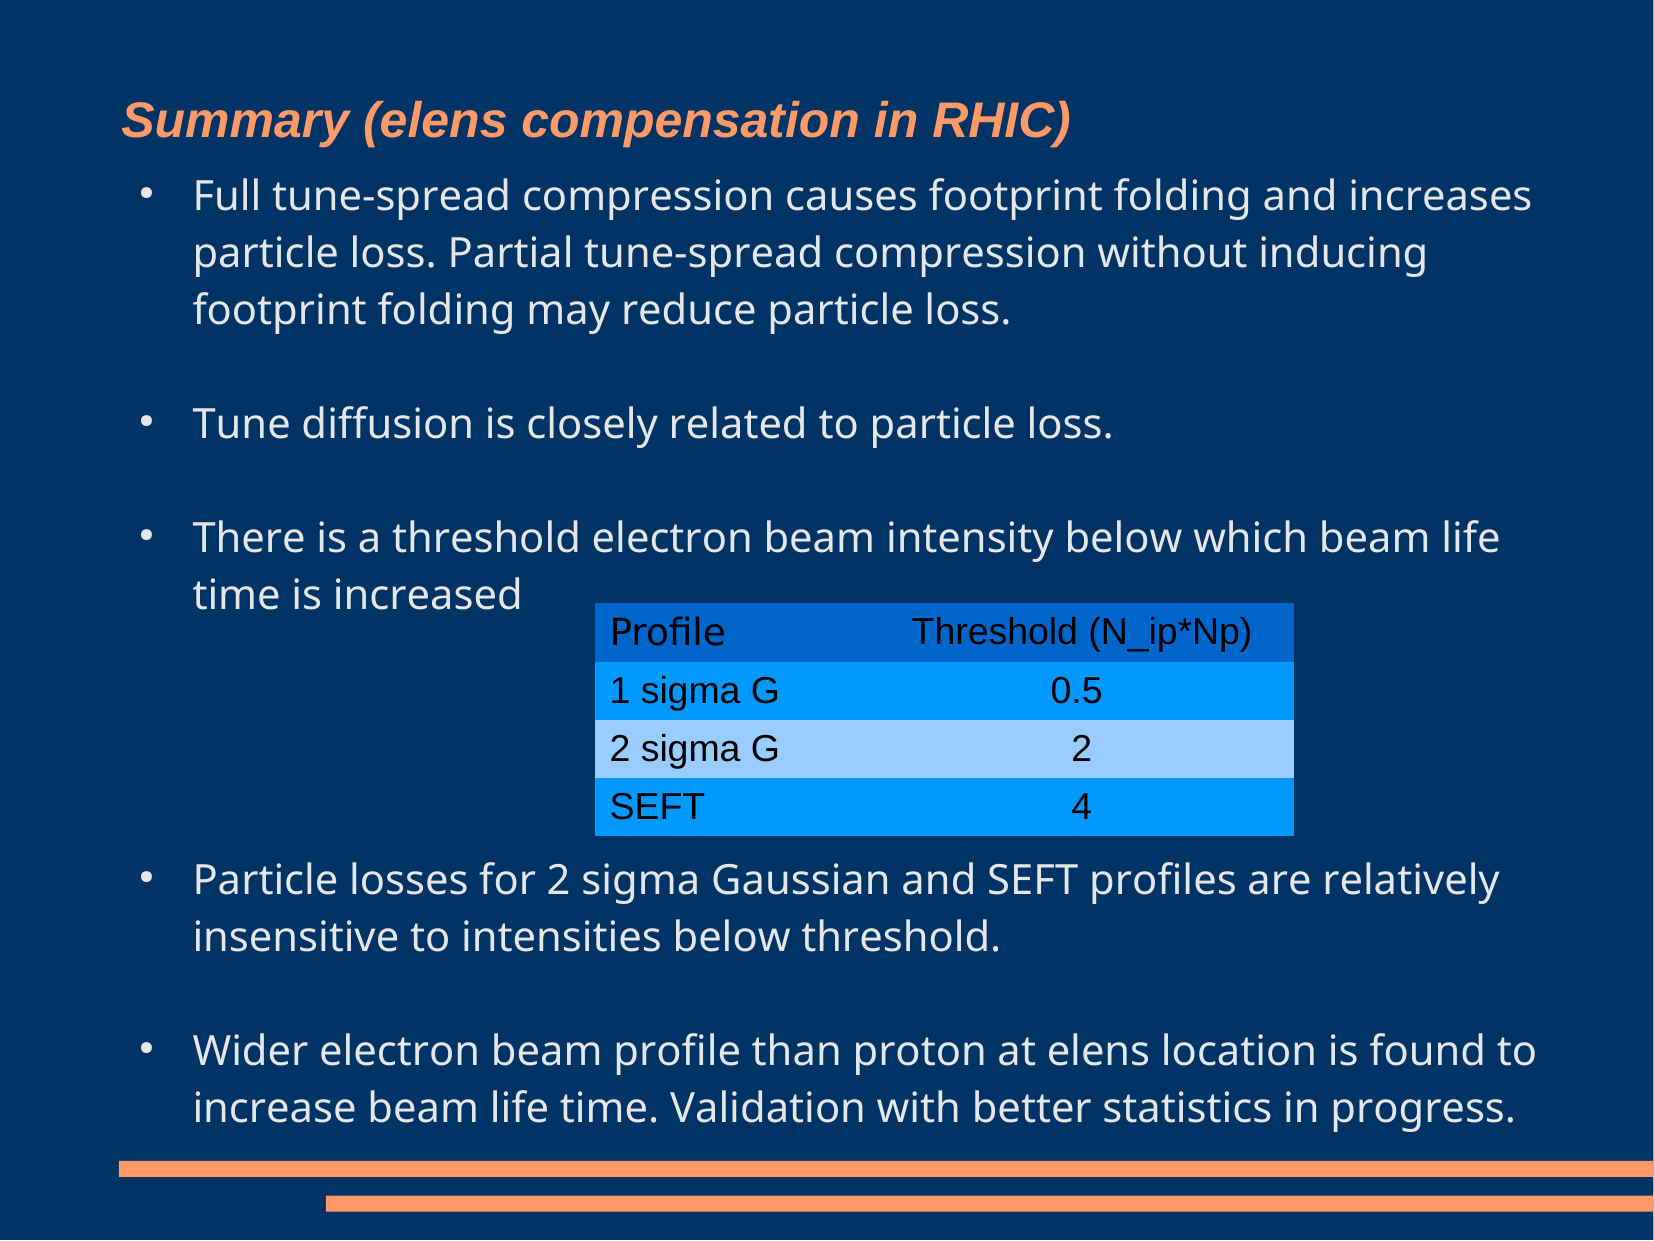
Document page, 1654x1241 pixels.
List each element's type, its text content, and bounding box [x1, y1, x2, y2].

table_cell 1 sigma G [595, 662, 870, 720]
table_cell SEFT [595, 778, 870, 836]
table_cell 0.5 [870, 662, 1294, 720]
table_cell 2 [870, 720, 1294, 778]
table_header Threshold (N_ip*Np) [870, 603, 1294, 662]
list Full tune-spread compression causes footprint folding and increases particle loss. Partial tune-spread compression without inducing footprint folding may reduce particle loss. Tune diffusion is closely related to particle loss. There is a threshold electron beam intensity below which beam life time is increased Particle losses for 2 sigma Gaussian and SEFT profiles are relatively insensitive to intensities below threshold. Wider electron beam profile than proton at elens location is found to increase beam life time. Validation with better statistics in progress. [121, 165, 1561, 1156]
table_cell 4 [870, 778, 1294, 836]
table_header Profile [595, 603, 870, 662]
title Summary (elens compensation in RHIC) [121, 53, 1534, 165]
table_cell 2 sigma G [595, 720, 870, 778]
